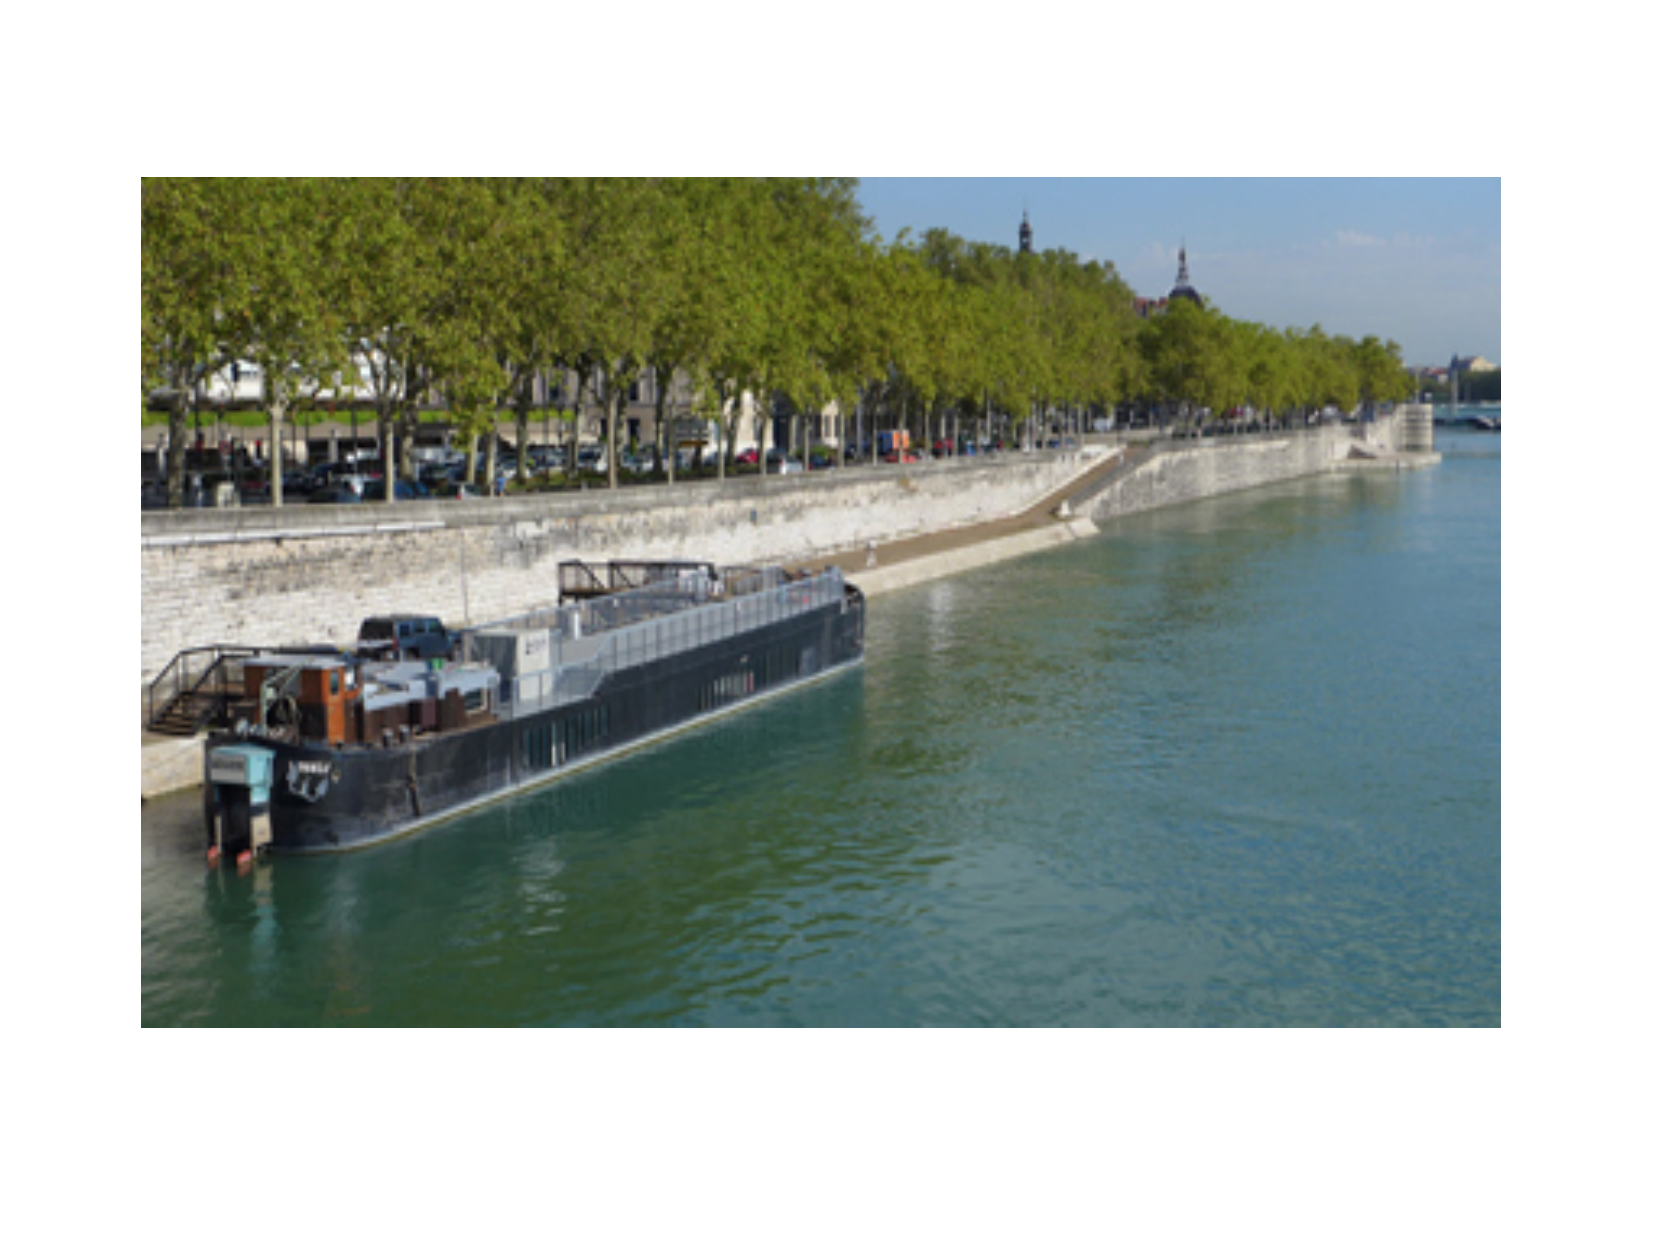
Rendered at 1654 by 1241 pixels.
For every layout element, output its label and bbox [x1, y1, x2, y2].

picture [141, 177, 1501, 1028]
